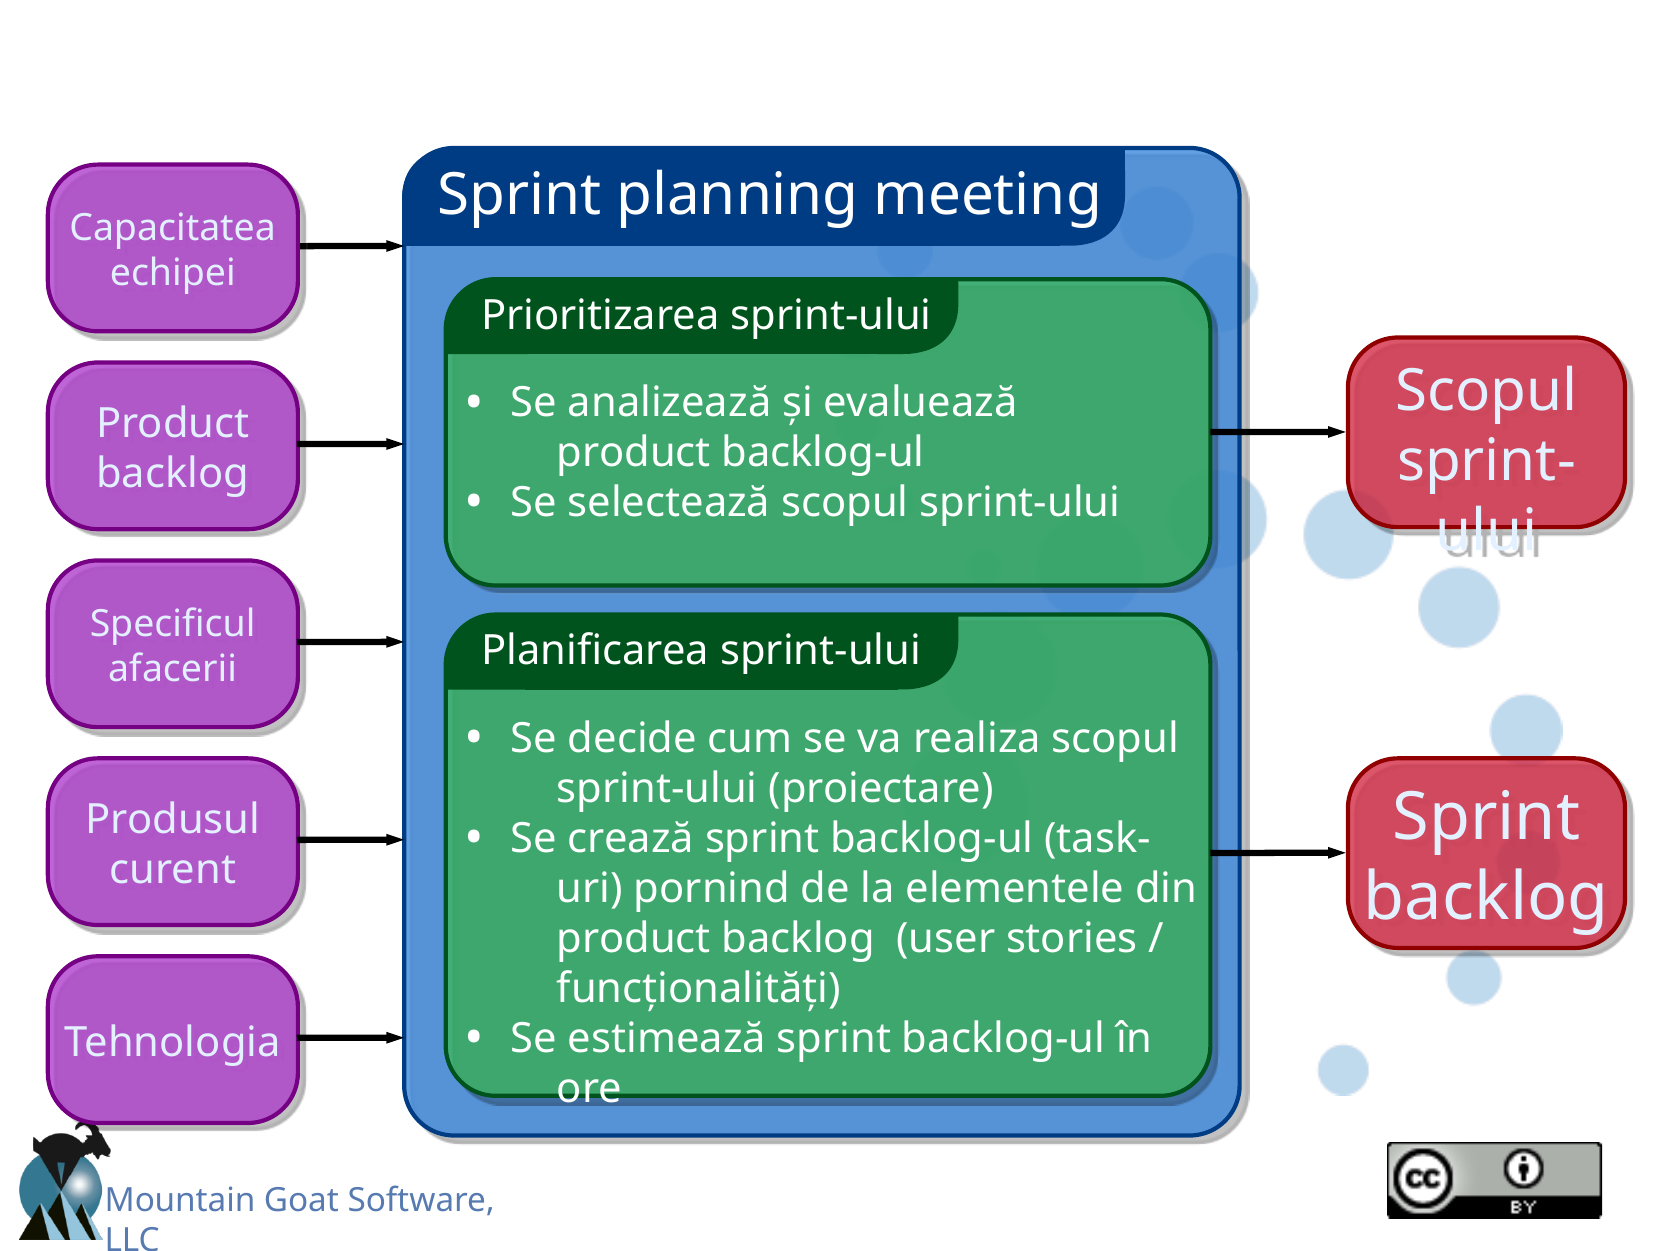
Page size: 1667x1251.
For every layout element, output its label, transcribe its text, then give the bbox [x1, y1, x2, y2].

text_box Sprint planning meeting [429, 148, 1125, 240]
text_box Produsul curent [47, 758, 298, 926]
text_box [402, 147, 1240, 1136]
text_box Specificul afacerii [47, 560, 298, 728]
text_box Prioritizarea sprint-ului [473, 279, 1010, 354]
text_box Scopul sprint-ului [1347, 337, 1626, 528]
text_box Tehnologia [47, 956, 298, 1123]
text_box Sprint backlog [1347, 758, 1626, 948]
text_box Planificarea sprint-ului [473, 615, 999, 690]
text_box Se analizează și evaluează product backlog-ul Se selectează scopul sprint-ului [456, 367, 1165, 558]
text_box Product backlog [47, 362, 298, 530]
text_box Capacitatea echipei [47, 164, 298, 332]
text_box Se decide cum se va realiza scopul sprint-ului (proiectare) Se crează sprint backlog-ul (task-uri) pornind de la elementele din product backlog (user stories / funcționalități) Se estimează sprint backlog-ul în ore [456, 702, 1210, 1069]
